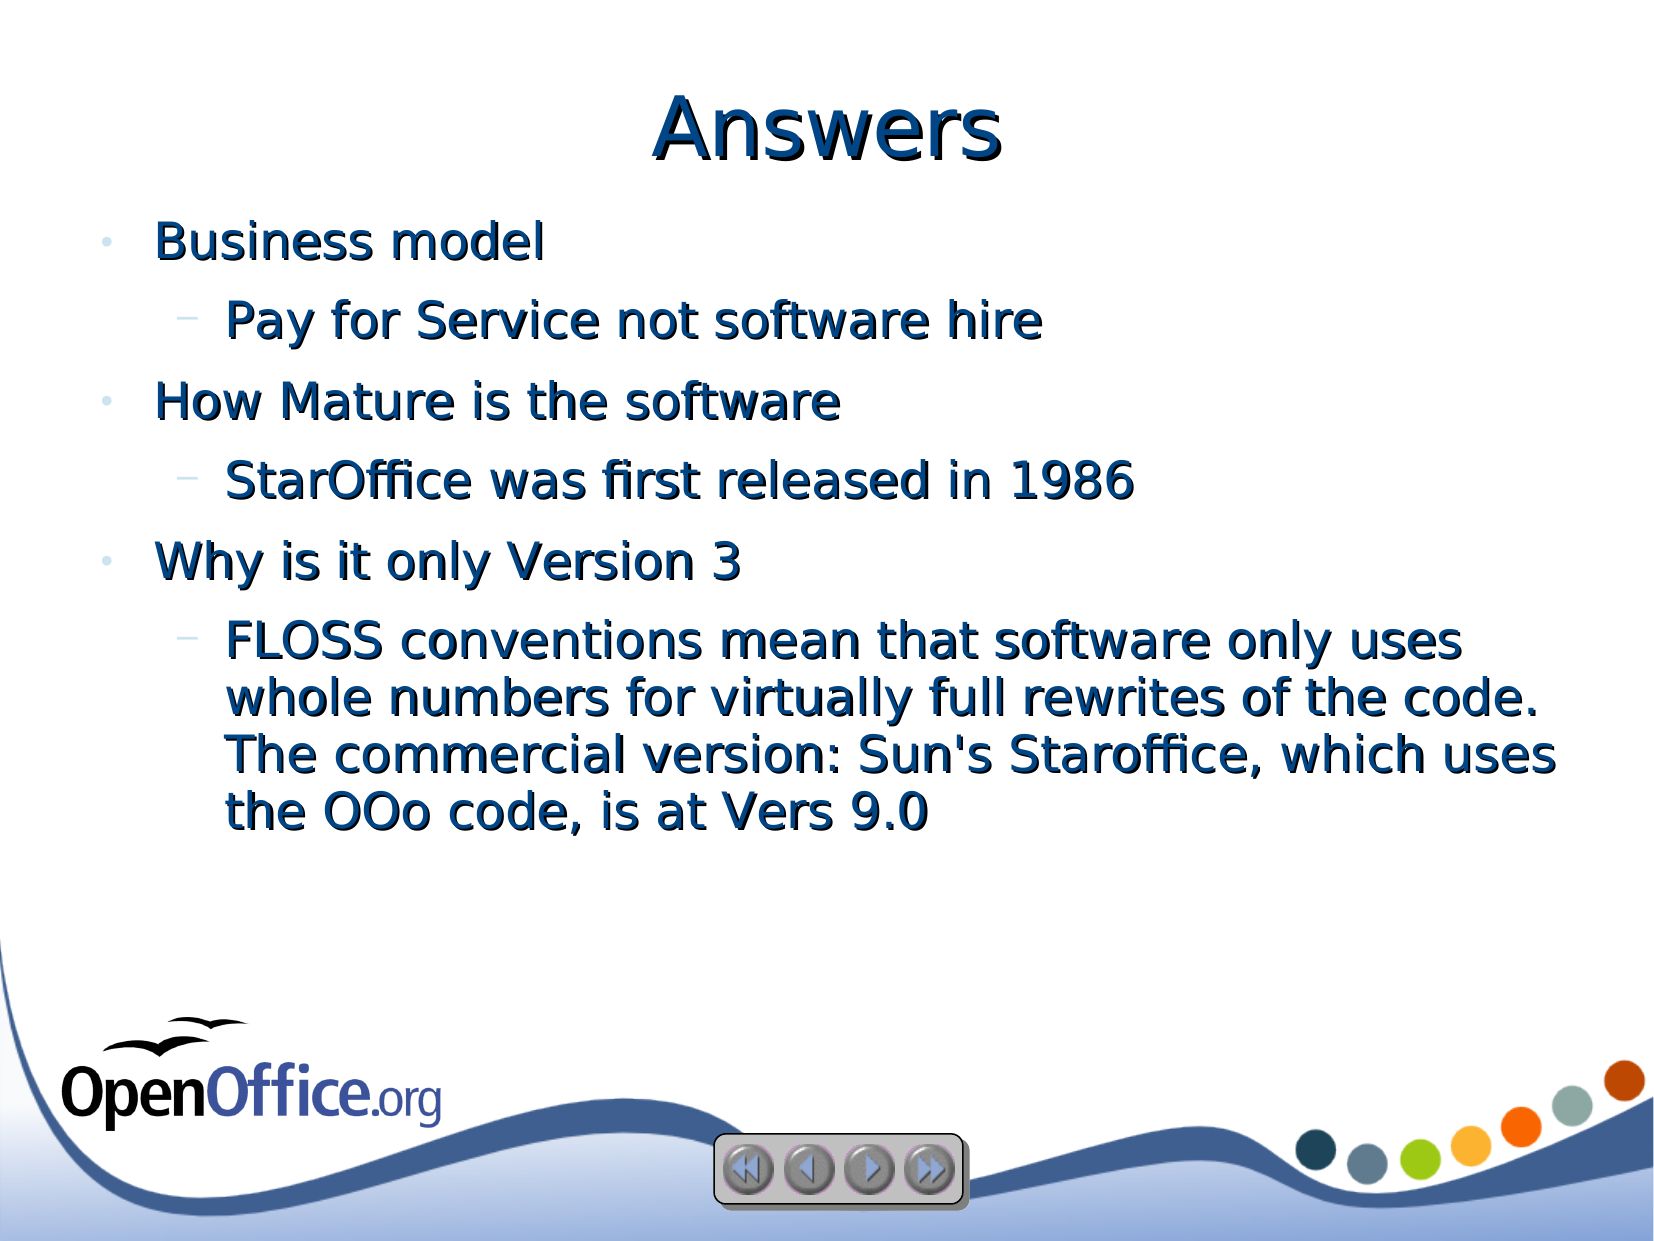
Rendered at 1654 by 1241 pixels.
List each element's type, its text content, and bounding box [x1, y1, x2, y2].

picture [0, 938, 1654, 1241]
list Business model Pay for Service not software hire How Mature is the software StarOffice was first released in 1986 Why is it only Version 3 FLOSS conventions mean that software only uses whole numbers for virtually full rewrites of the code. The commercial version: Sun's Staroffice, which uses the OOo code, is at Vers 9.0 [82, 212, 1571, 1070]
title Answers [82, 49, 1571, 208]
text_box [714, 1133, 963, 1204]
